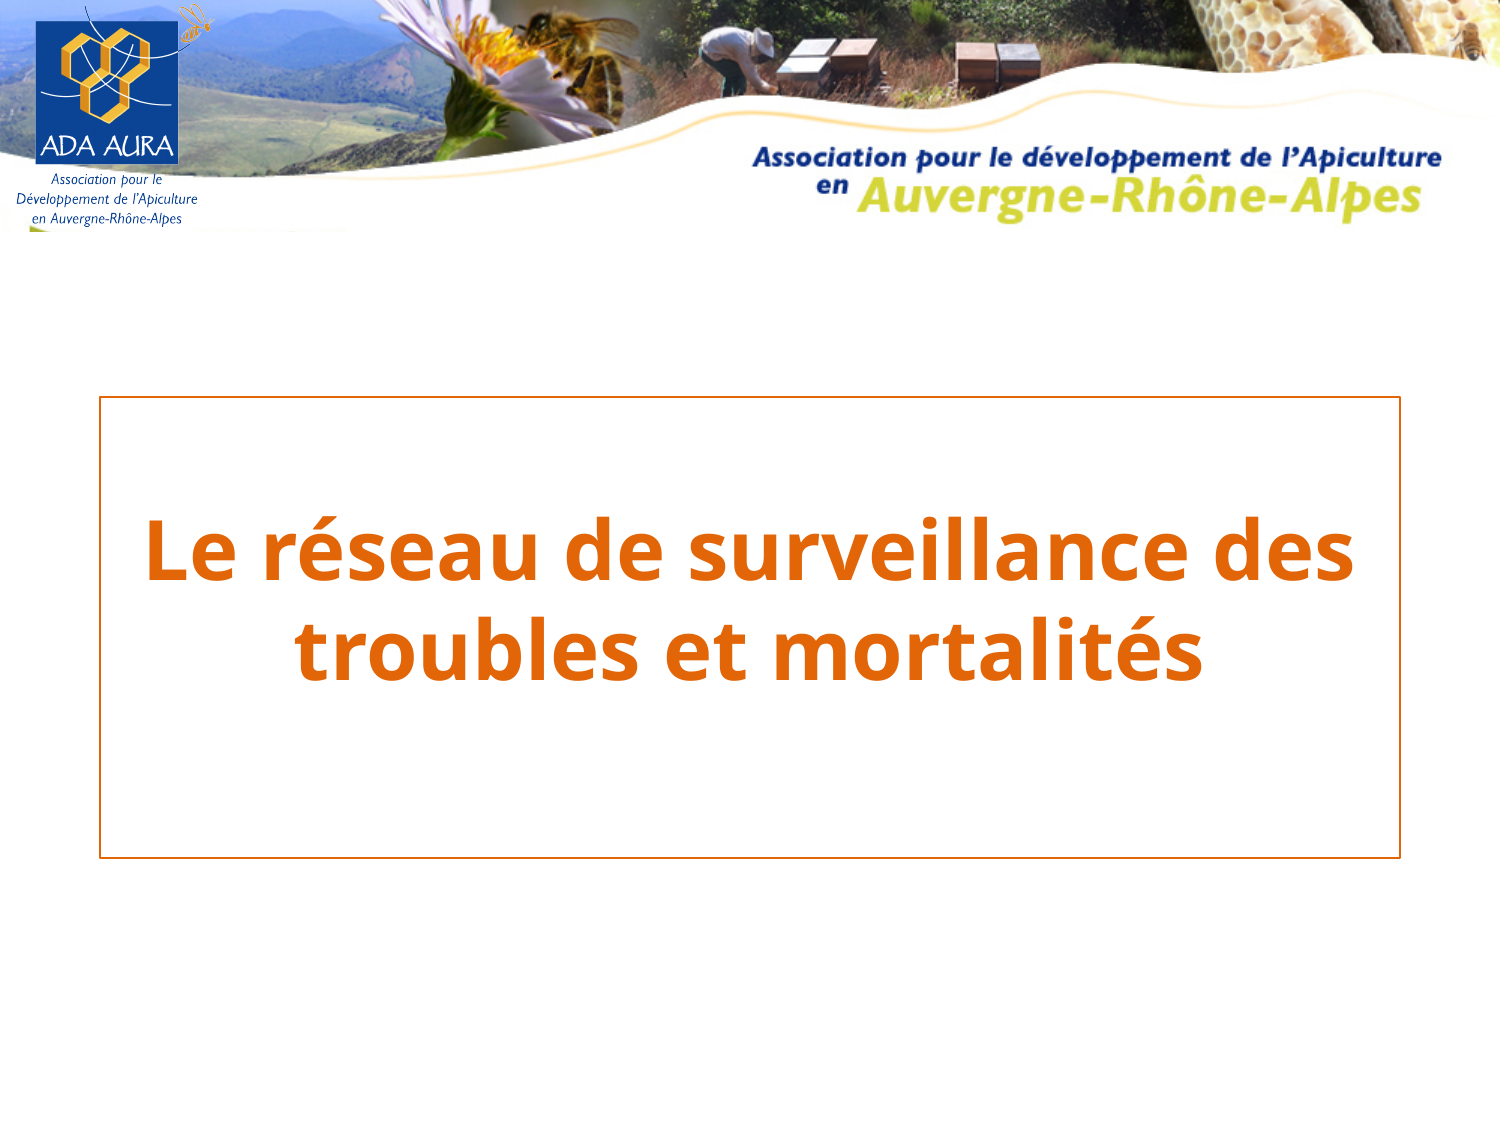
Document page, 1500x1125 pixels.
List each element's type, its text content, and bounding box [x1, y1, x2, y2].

picture [0, 0, 1500, 232]
title Le réseau de surveillance des troubles et mortalités [100, 397, 1400, 858]
